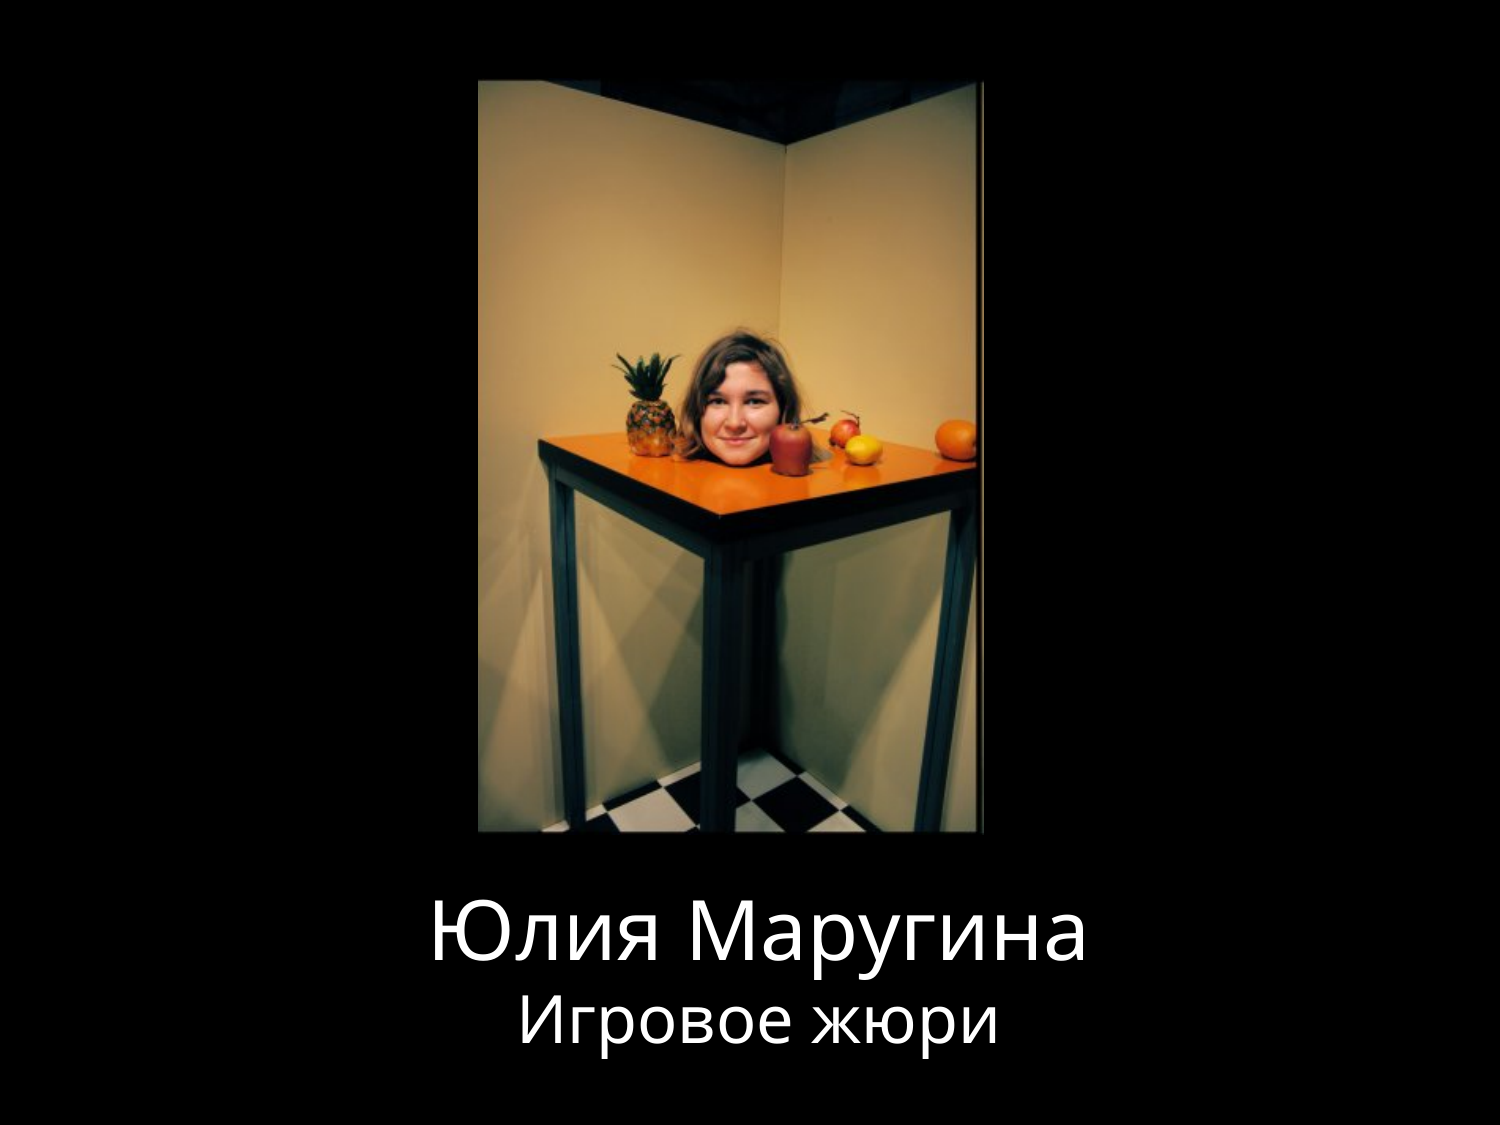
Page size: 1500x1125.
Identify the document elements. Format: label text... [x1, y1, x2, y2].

text_box Юлия Маругина Игровое жюри [413, 869, 1106, 1065]
picture [478, 78, 984, 835]
